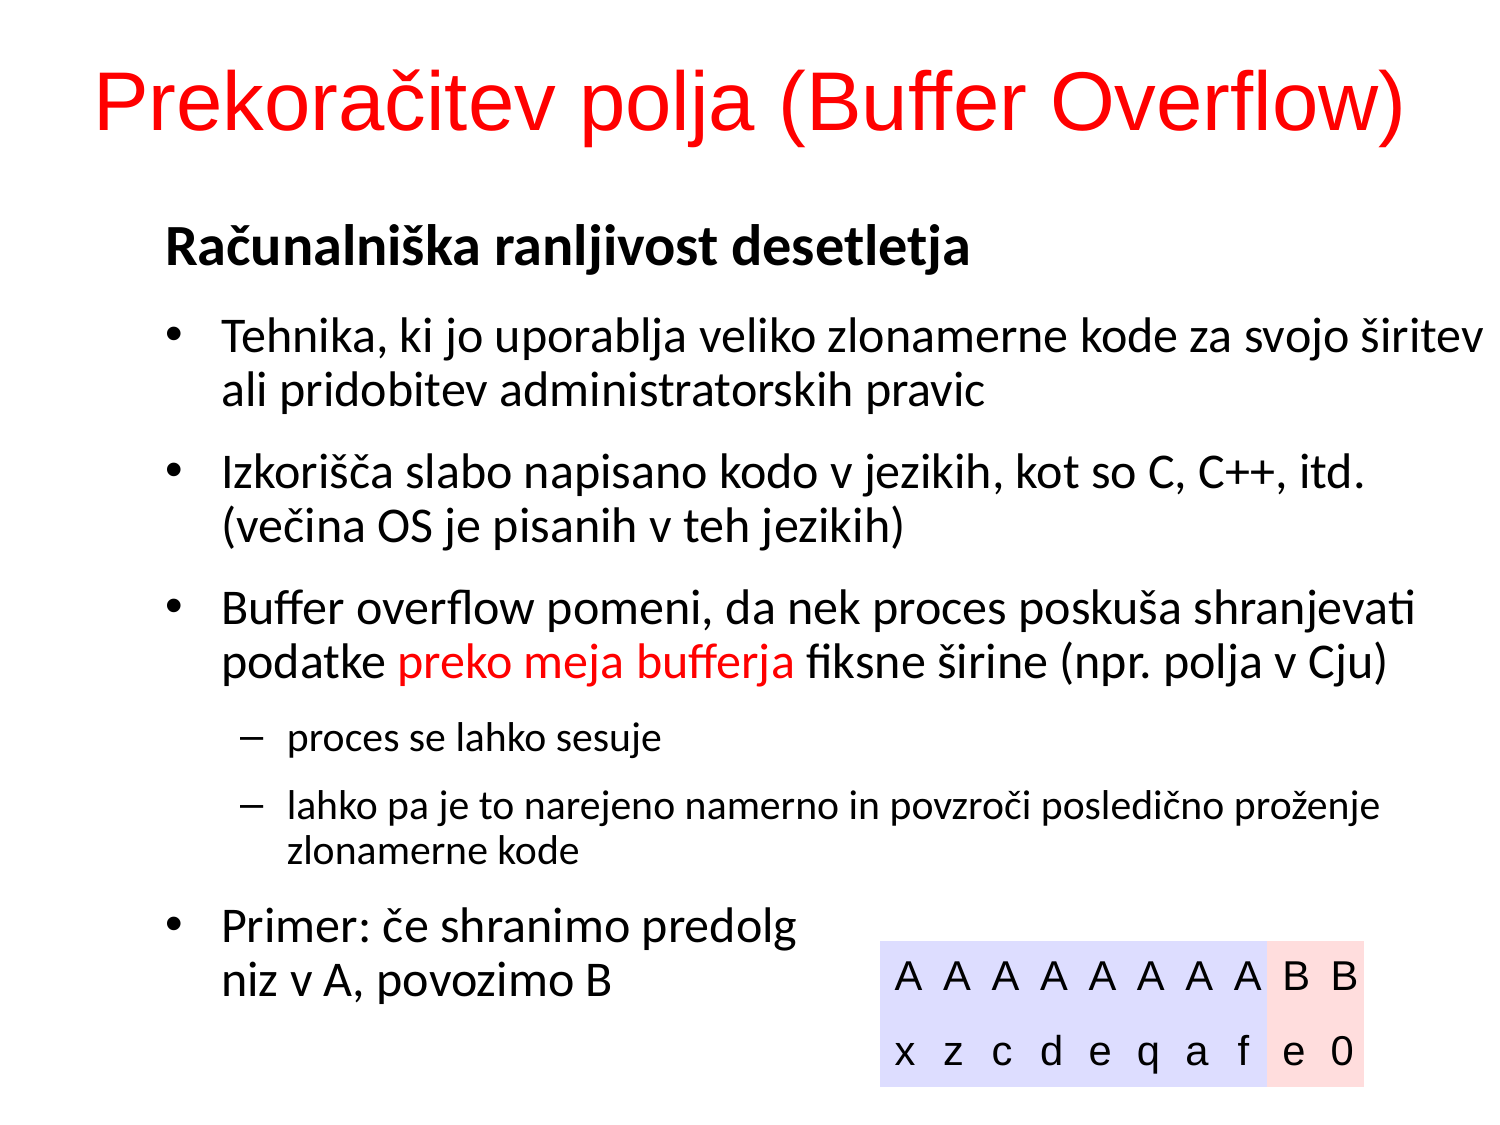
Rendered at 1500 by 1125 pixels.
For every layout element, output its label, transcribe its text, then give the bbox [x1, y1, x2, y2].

table_header A [1074, 941, 1122, 1016]
table_cell e [1267, 1016, 1316, 1087]
list Računalniška ranljivost desetletja Tehnika, ki jo uporablja veliko zlonamerne kode za svojo širitev ali pridobitev administratorskih pravic Izkorišča slabo napisano kodo v jezikih, kot so C, C++, itd. (večina OS je pisanih v teh jezikih) Buffer overflow pomeni, da nek proces poskuša shranjevati podatke preko meja bufferja fiksne širine (npr. polja v Cju) proces se lahko sesuje lahko pa je to narejeno namerno in povzroči posledično proženje zlonamerne kode Primer: če shranimo predolg niz v A, povozimo B [150, 208, 1500, 1069]
table_header A [1025, 941, 1074, 1016]
table_header B [1267, 941, 1316, 1016]
table_header A [1122, 941, 1171, 1016]
table_cell a [1171, 1016, 1219, 1087]
table_cell c [977, 1016, 1025, 1087]
table_header A [928, 941, 977, 1016]
table_header B [1316, 941, 1364, 1016]
table_header A [1171, 941, 1219, 1016]
table_cell z [928, 1016, 977, 1087]
table_cell 0 [1316, 1016, 1364, 1087]
table_header A [880, 941, 928, 1016]
table_cell q [1122, 1016, 1171, 1087]
table_header A [977, 941, 1025, 1016]
table_cell d [1025, 1016, 1074, 1087]
table_cell e [1074, 1016, 1122, 1087]
table_header A [1219, 941, 1267, 1016]
table_cell x [880, 1016, 928, 1087]
table_cell f [1219, 1016, 1267, 1087]
title Prekoračitev polja (Buffer Overflow) [75, 39, 1426, 156]
